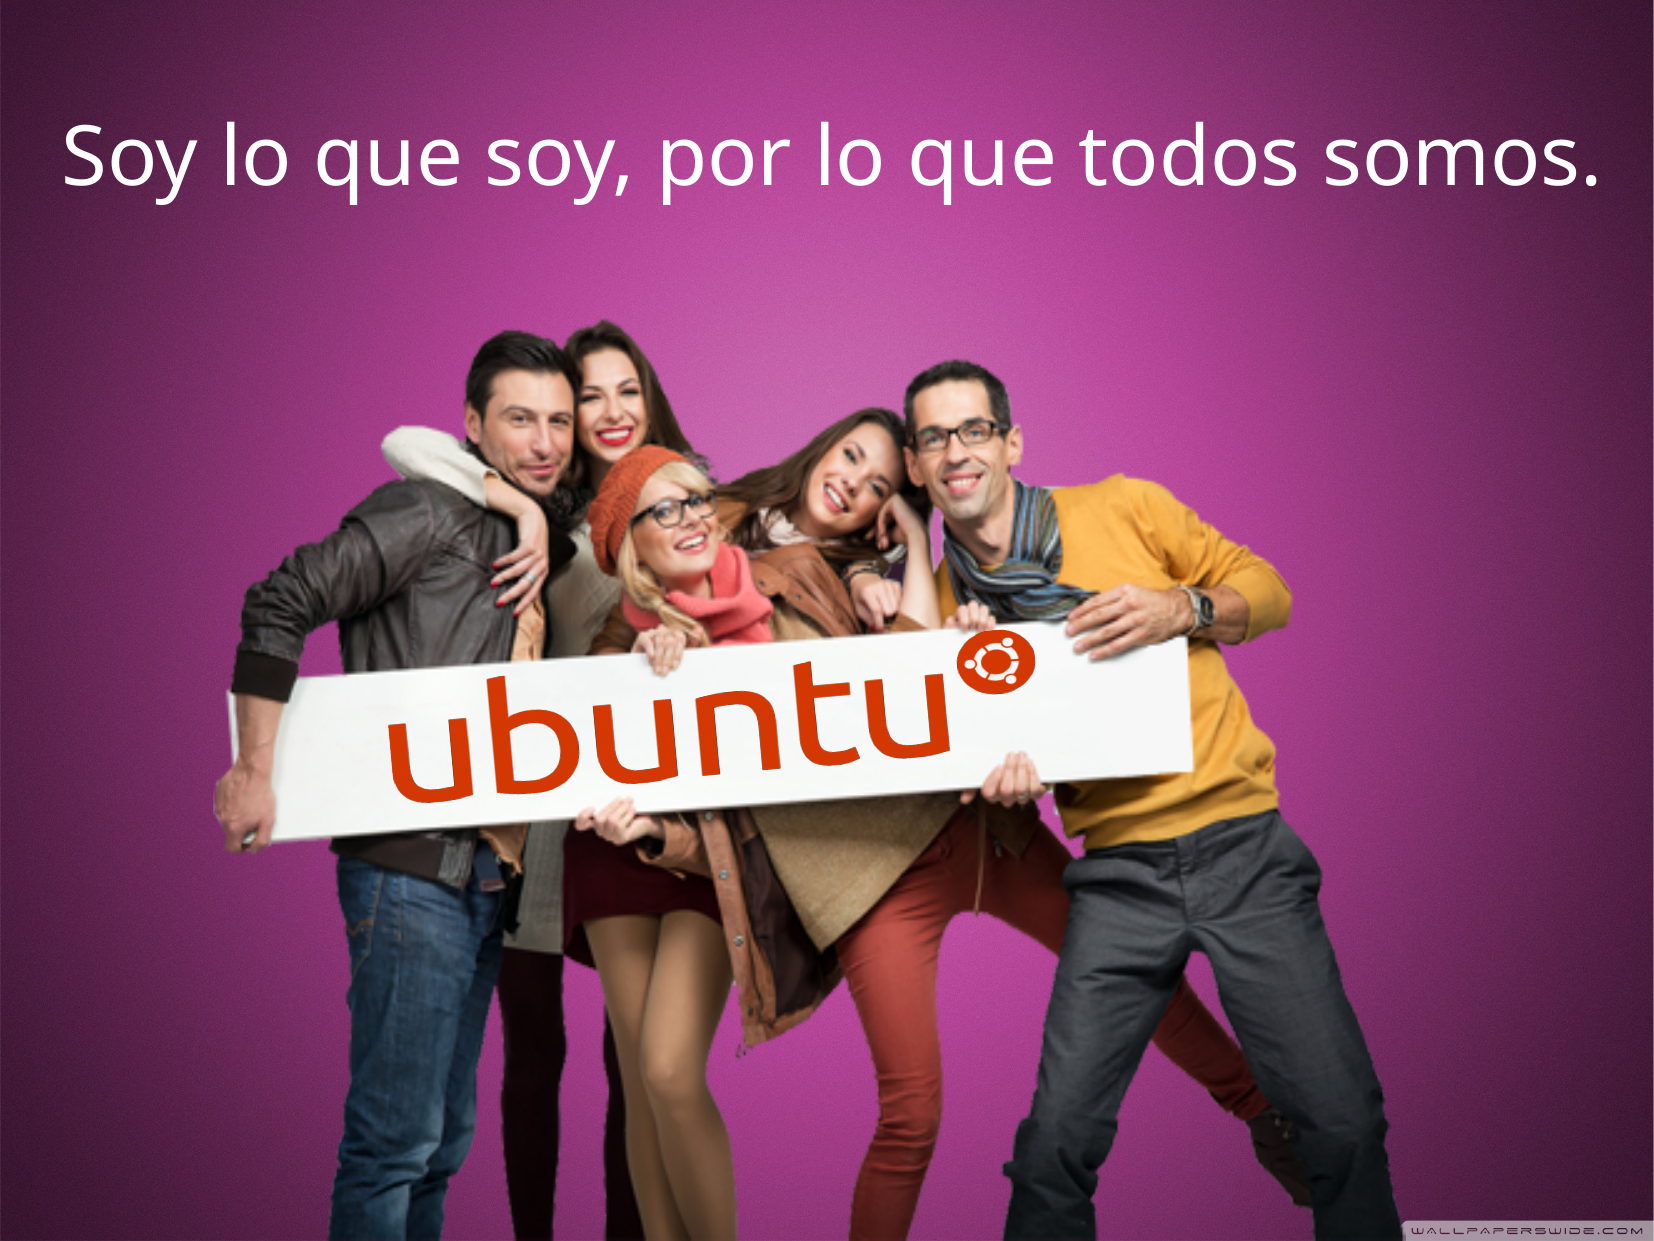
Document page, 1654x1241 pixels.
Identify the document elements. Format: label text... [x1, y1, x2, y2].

title Soy lo que soy, por lo que todos somos. [11, 49, 1654, 257]
picture [0, 0, 1654, 1241]
